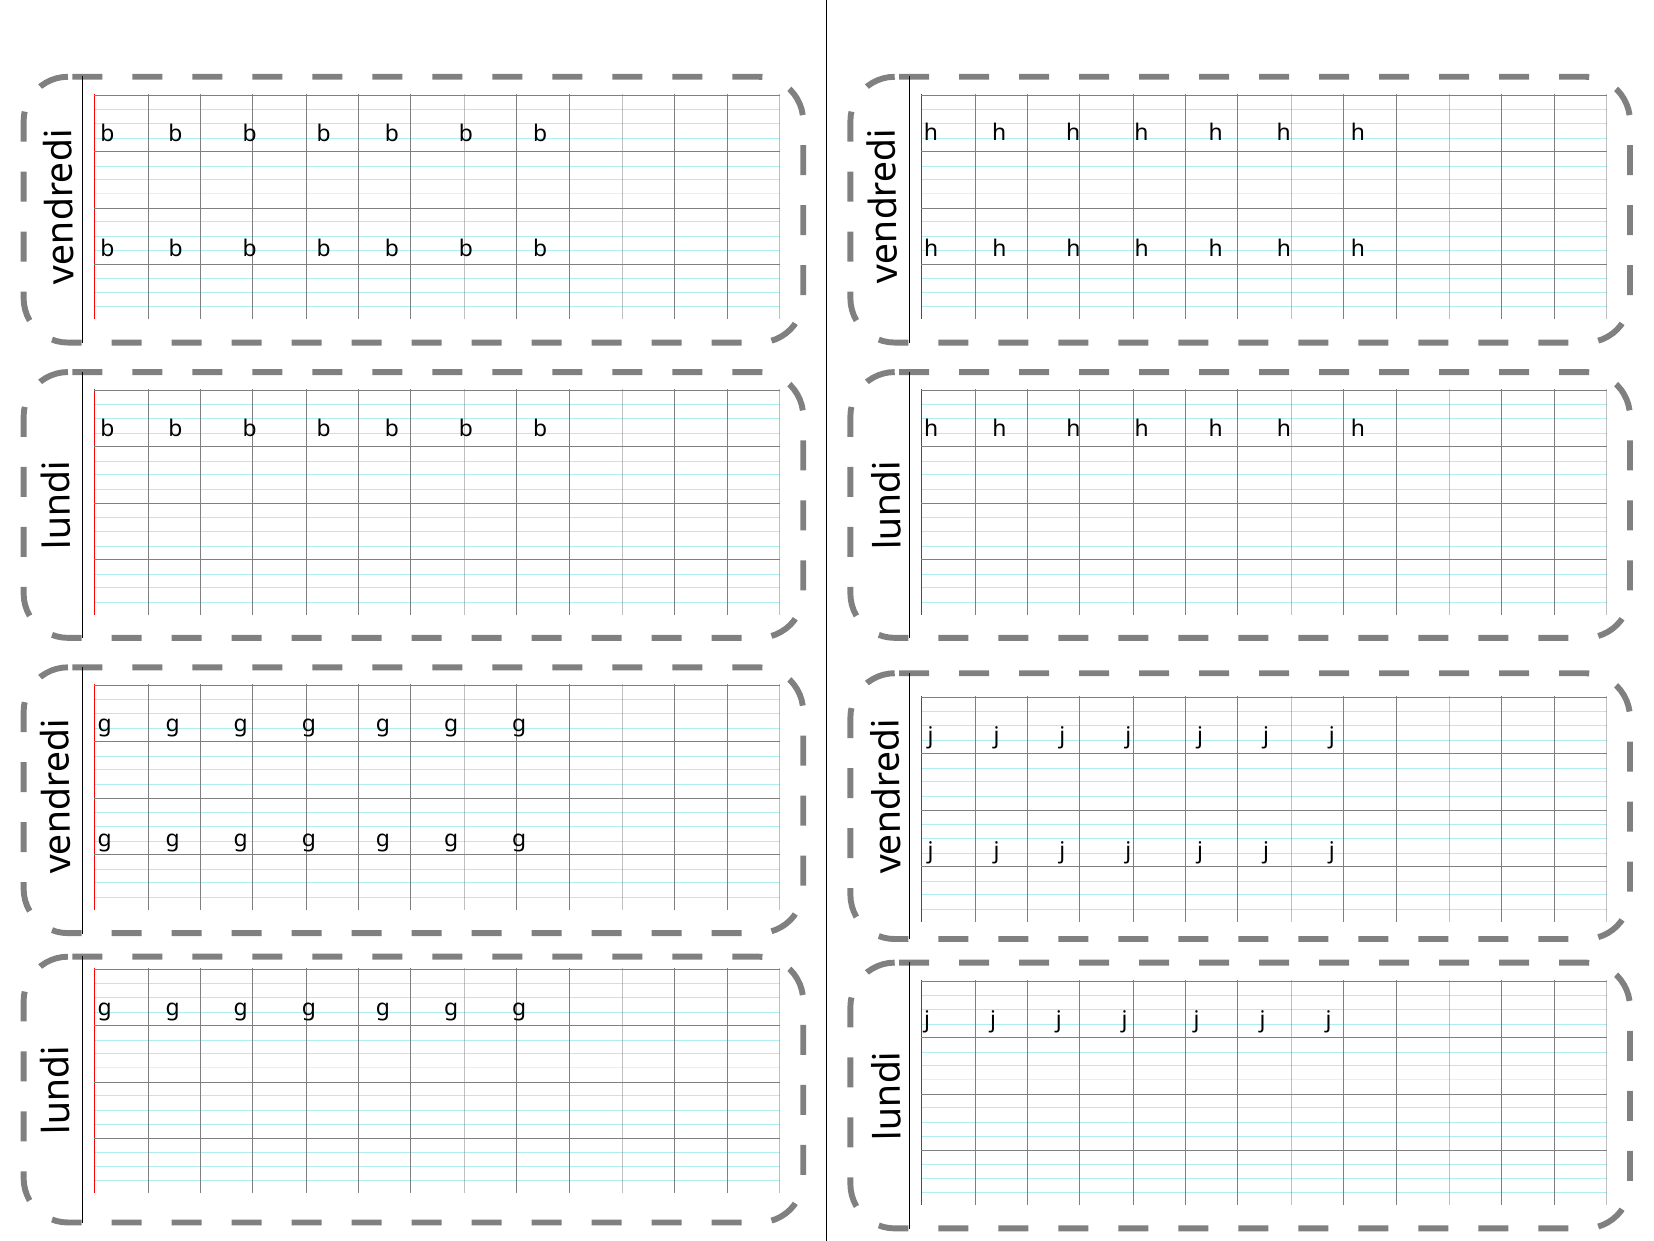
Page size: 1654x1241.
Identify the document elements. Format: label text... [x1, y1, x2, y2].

text_box h h h h h h h [909, 108, 1604, 176]
text_box b b b b b b b [85, 224, 780, 293]
text_box g g g g g g g [82, 983, 777, 1052]
picture [94, 94, 780, 109]
picture [94, 293, 780, 319]
picture [94, 389, 780, 404]
text_box vendredi [23, 105, 82, 308]
picture [94, 684, 780, 910]
text_box b b b b b b b [85, 109, 780, 178]
text_box vendredi [850, 695, 913, 898]
picture [921, 895, 1607, 922]
text_box b b b b b b b [85, 404, 780, 473]
text_box lundi [19, 956, 83, 1224]
picture [921, 94, 1607, 319]
text_box lundi [850, 372, 914, 639]
text_box j j j j j j j [912, 826, 1607, 895]
text_box j j j j j j j [912, 711, 1607, 780]
text_box g g g g g g g [82, 699, 777, 768]
picture [94, 473, 780, 615]
text_box j j j j j j j [909, 995, 1604, 1063]
text_box lundi [850, 962, 914, 1230]
picture [94, 178, 780, 224]
picture [921, 980, 1607, 1205]
text_box vendredi [20, 695, 82, 898]
text_box g g g g g g g [82, 814, 777, 883]
text_box lundi [20, 371, 84, 639]
picture [921, 696, 1607, 711]
text_box h h h h h h h [909, 404, 1604, 473]
text_box h h h h h h h [909, 224, 1604, 293]
picture [921, 389, 1607, 615]
picture [94, 968, 780, 1193]
text_box vendredi [846, 105, 910, 308]
picture [921, 780, 1607, 826]
